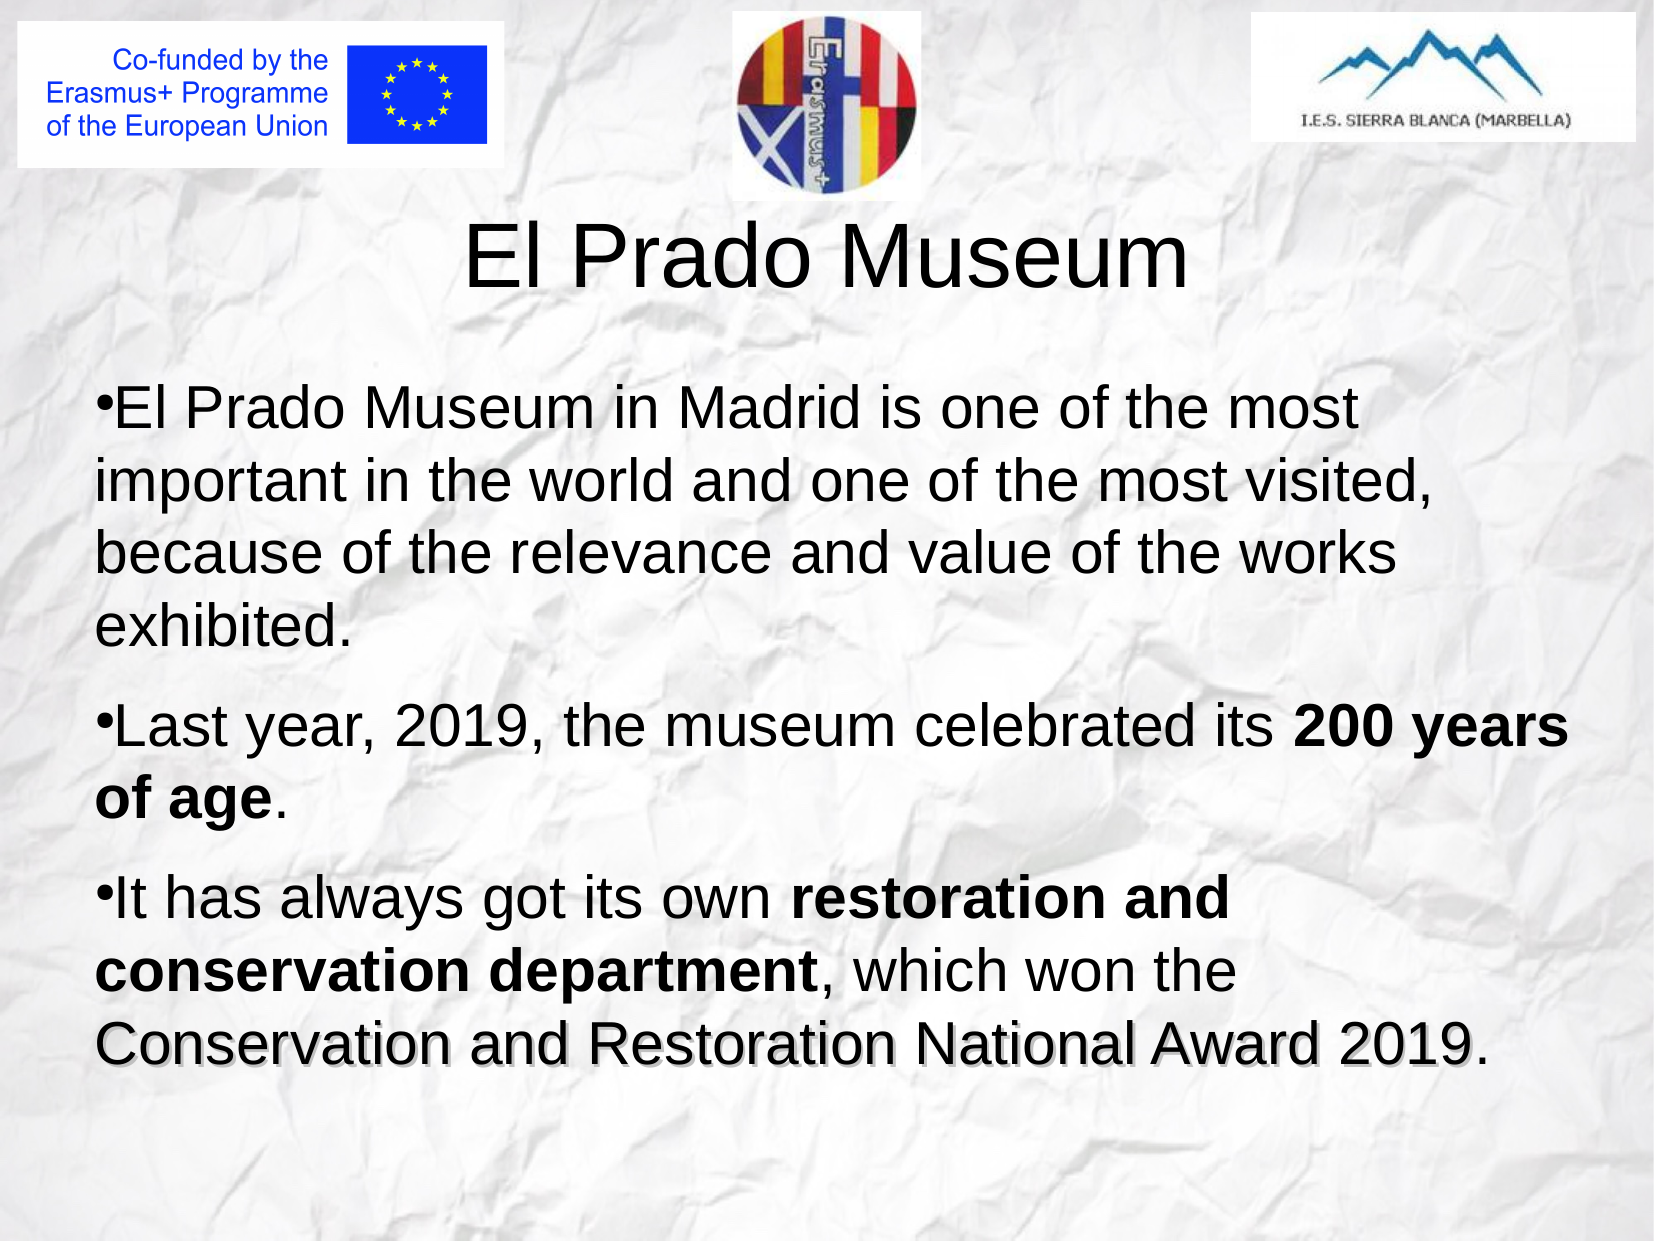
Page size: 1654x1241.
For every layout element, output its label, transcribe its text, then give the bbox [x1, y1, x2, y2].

title El Prado Museum [82, 147, 1571, 355]
picture [0, 0, 1654, 1241]
list El Prado Museum in Madrid is one of the most important in the world and one of the most visited, because of the relevance and value of the works exhibited. Last year, 2019, the museum celebrated its 200 years of age. It has always got its own restoration and conservation department, which won the Conservation and Restoration National Award 2019. [94, 367, 1583, 1087]
